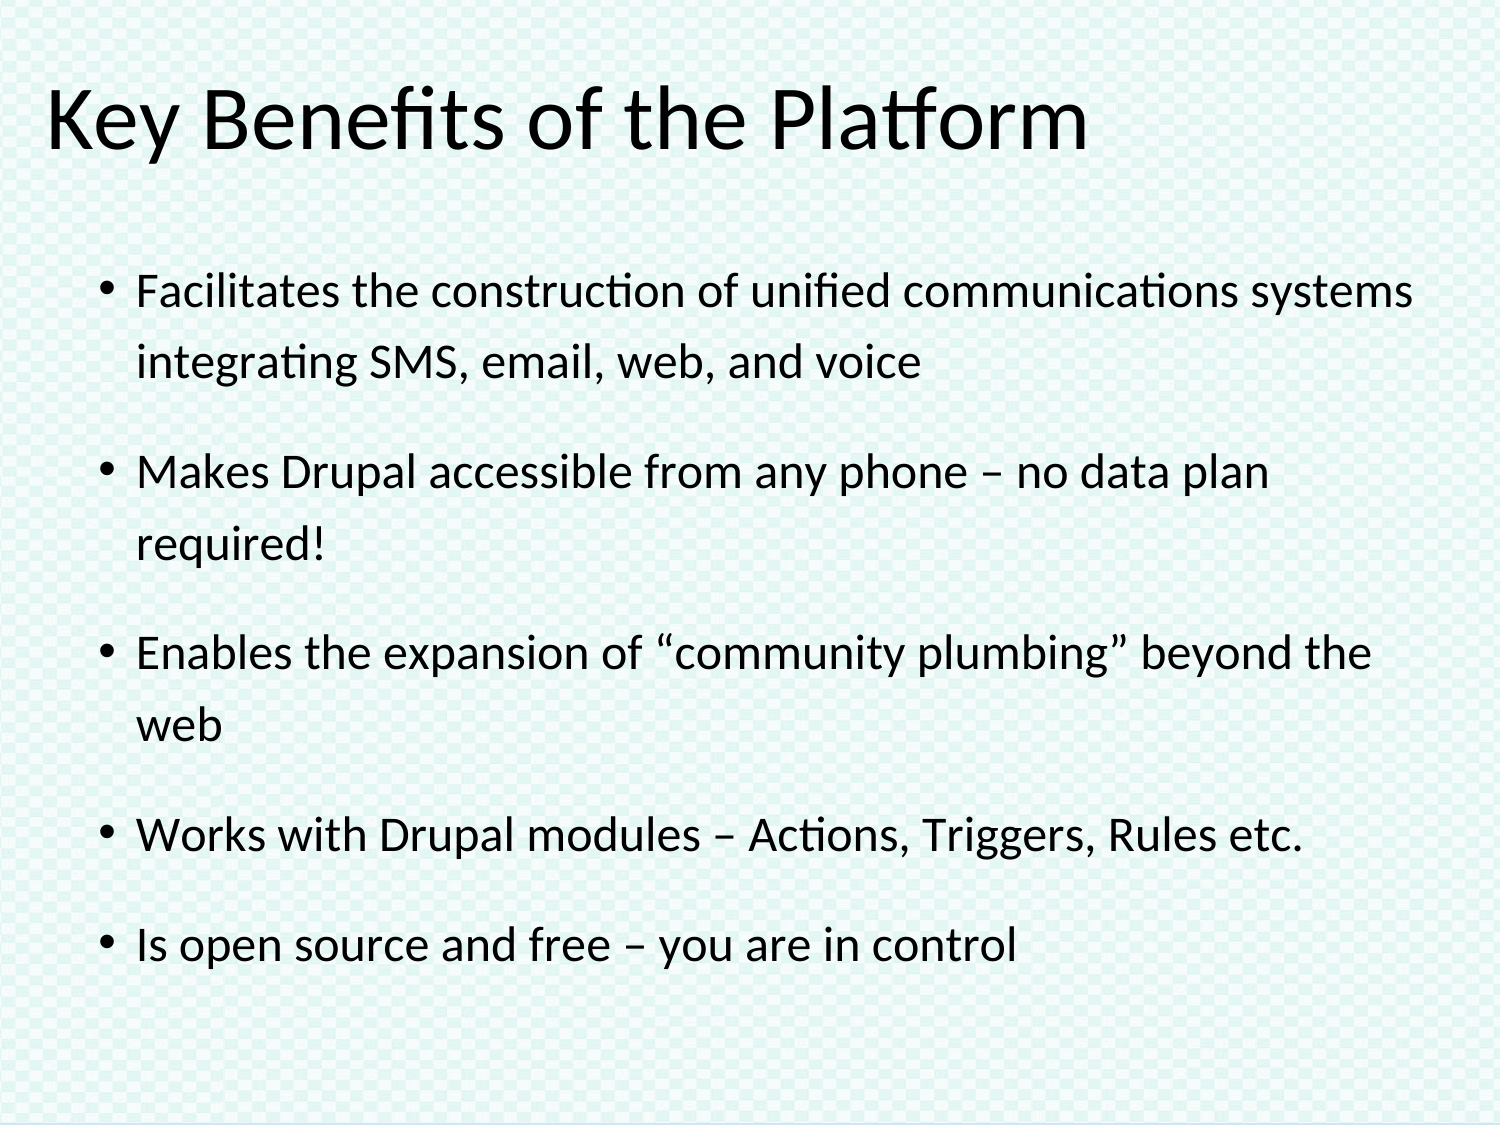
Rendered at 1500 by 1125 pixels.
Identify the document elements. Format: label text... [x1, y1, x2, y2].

title Key Benefits of the Platform [31, 37, 1463, 190]
list Facilitates the construction of unified communications systems integrating SMS, email, web, and voice Makes Drupal accessible from any phone – no data plan required! Enables the expansion of “community plumbing” beyond the web Works with Drupal modules – Actions, Triggers, Rules etc. Is open source and free – you are in control [83, 237, 1438, 1088]
picture [0, 0, 1500, 1123]
